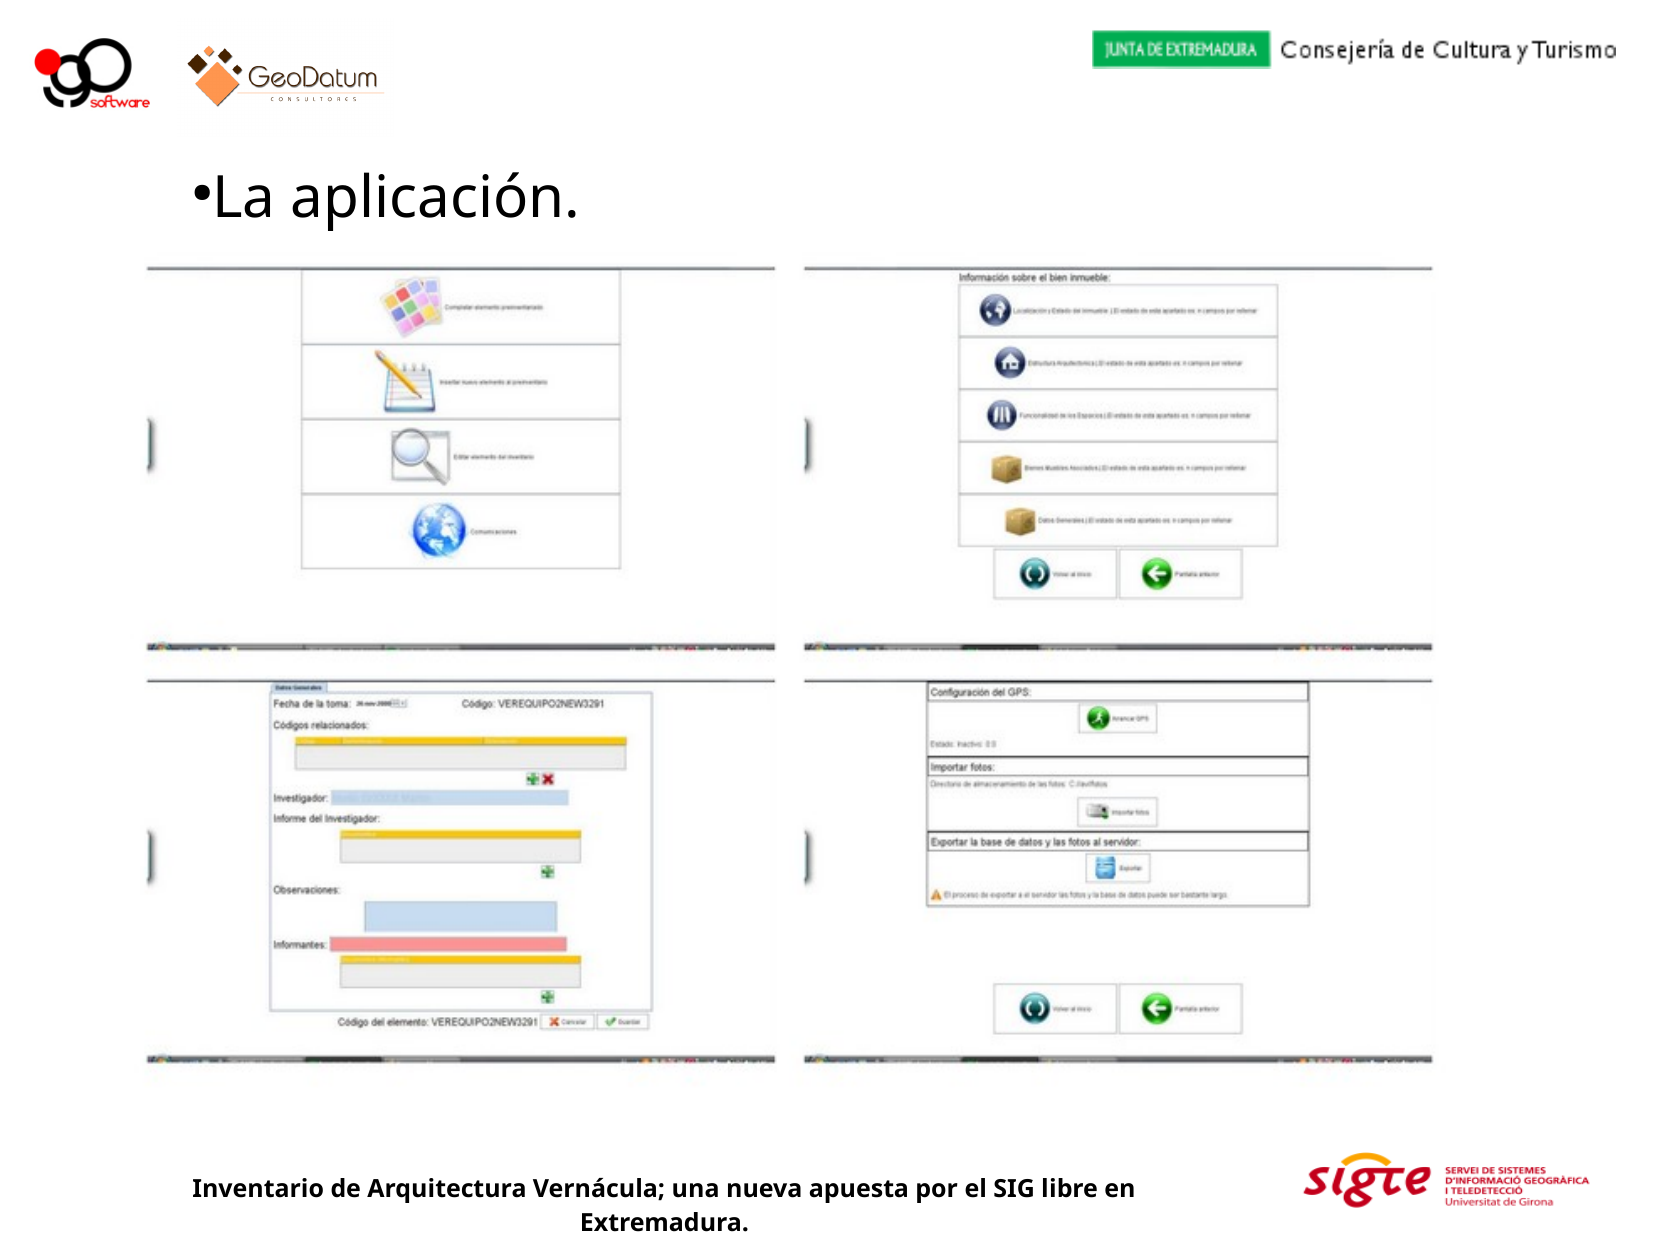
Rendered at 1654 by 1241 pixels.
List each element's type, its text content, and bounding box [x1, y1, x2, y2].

text_box Inventario de Arquitectura Vernácula; una nueva apuesta por el SIG libre en Extremadura. [0, 1162, 1287, 1211]
picture [177, 18, 394, 137]
picture [1092, 29, 1616, 70]
picture [118, 238, 1462, 1093]
picture [1299, 1151, 1592, 1211]
picture [29, 30, 155, 119]
text_box La aplicación. [177, 147, 739, 238]
